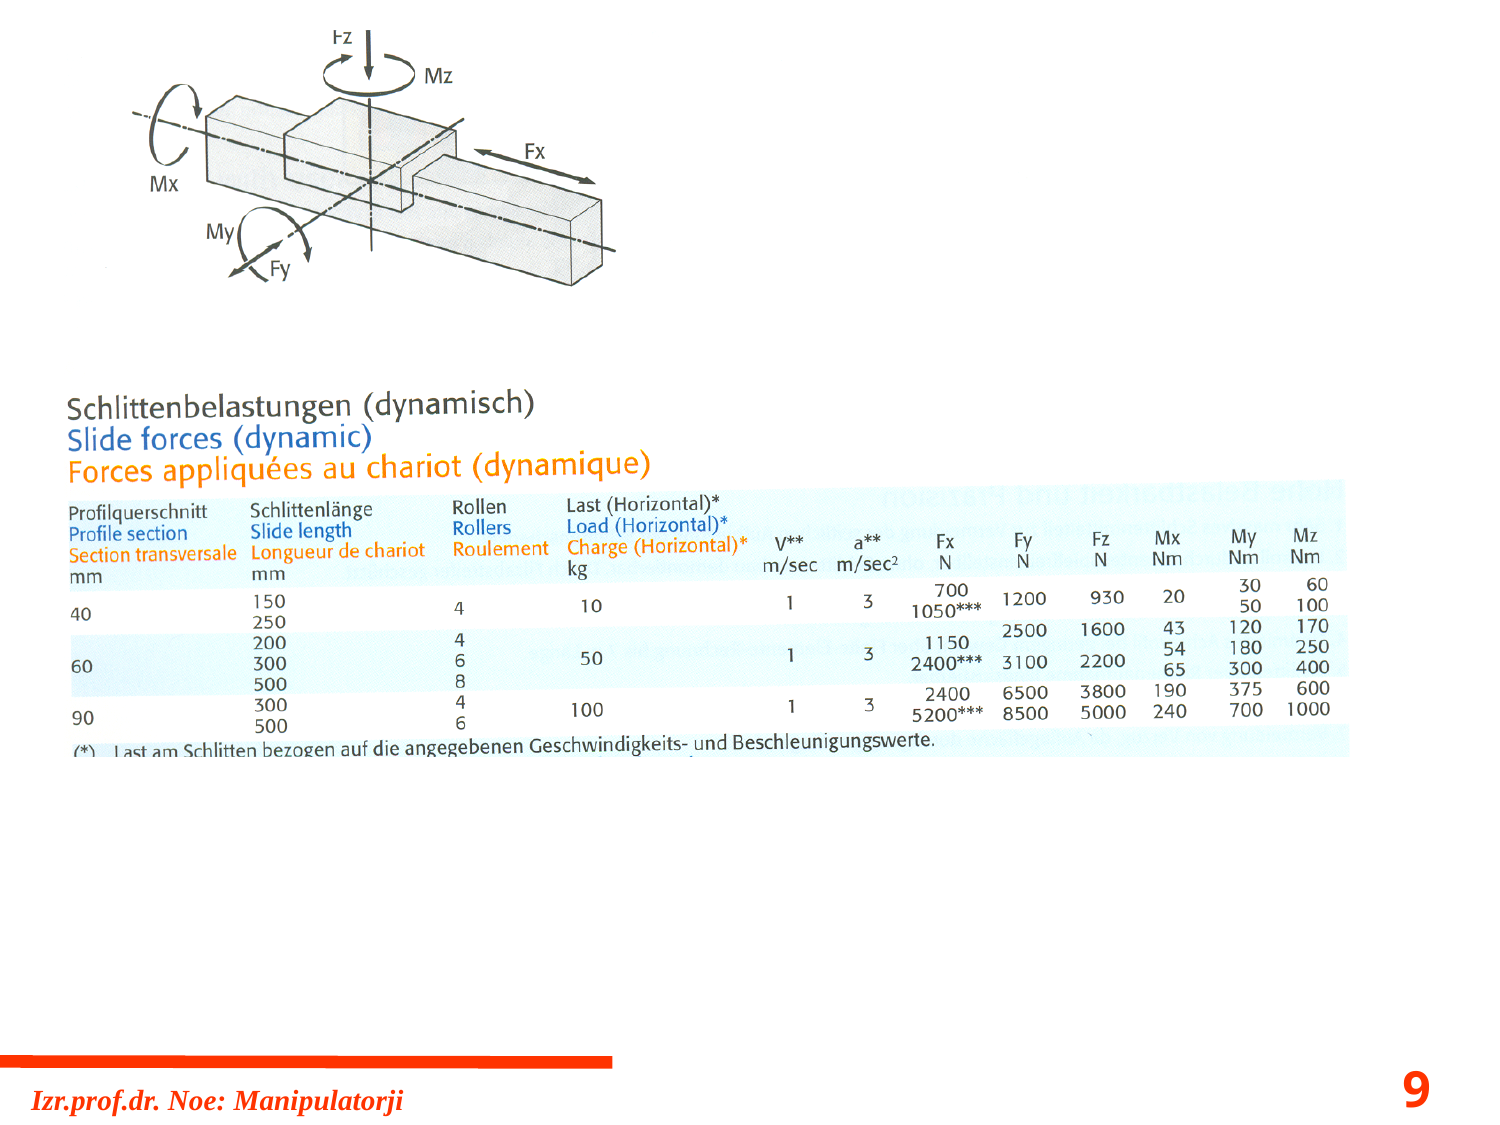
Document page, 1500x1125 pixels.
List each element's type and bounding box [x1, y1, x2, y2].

picture [64, 30, 1365, 757]
